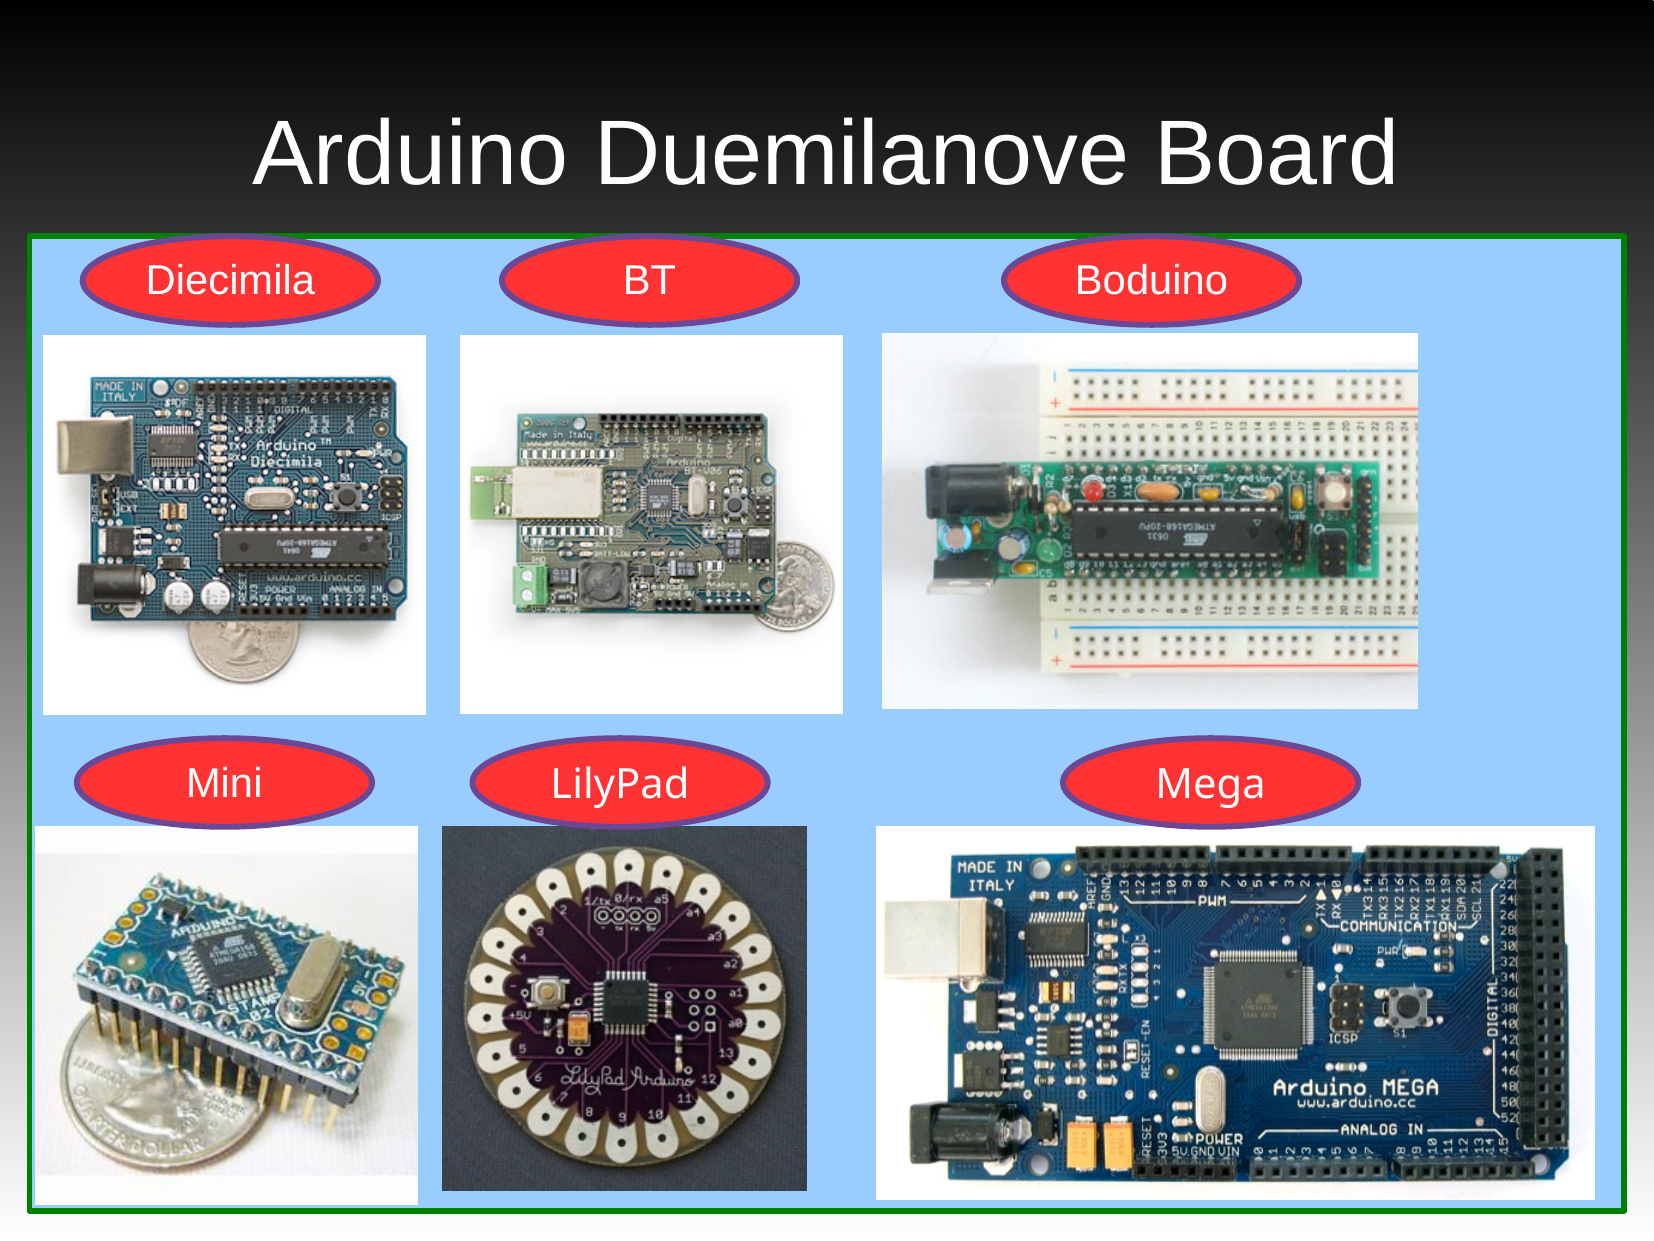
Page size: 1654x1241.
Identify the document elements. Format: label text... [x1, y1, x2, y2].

text_box Mega [1062, 738, 1359, 827]
picture [882, 333, 1418, 709]
text_box BT [501, 236, 798, 325]
picture [876, 826, 1595, 1201]
picture [35, 826, 418, 1205]
text_box [29, 236, 1625, 1211]
text_box LilyPad [472, 738, 768, 827]
text_box Mini [76, 738, 373, 827]
picture [460, 335, 843, 714]
picture [442, 826, 807, 1191]
text_box Boduino [1003, 236, 1300, 325]
picture [43, 335, 426, 715]
text_box Diecimila [82, 236, 378, 325]
title Arduino Duemilanove Board [82, 56, 1571, 250]
